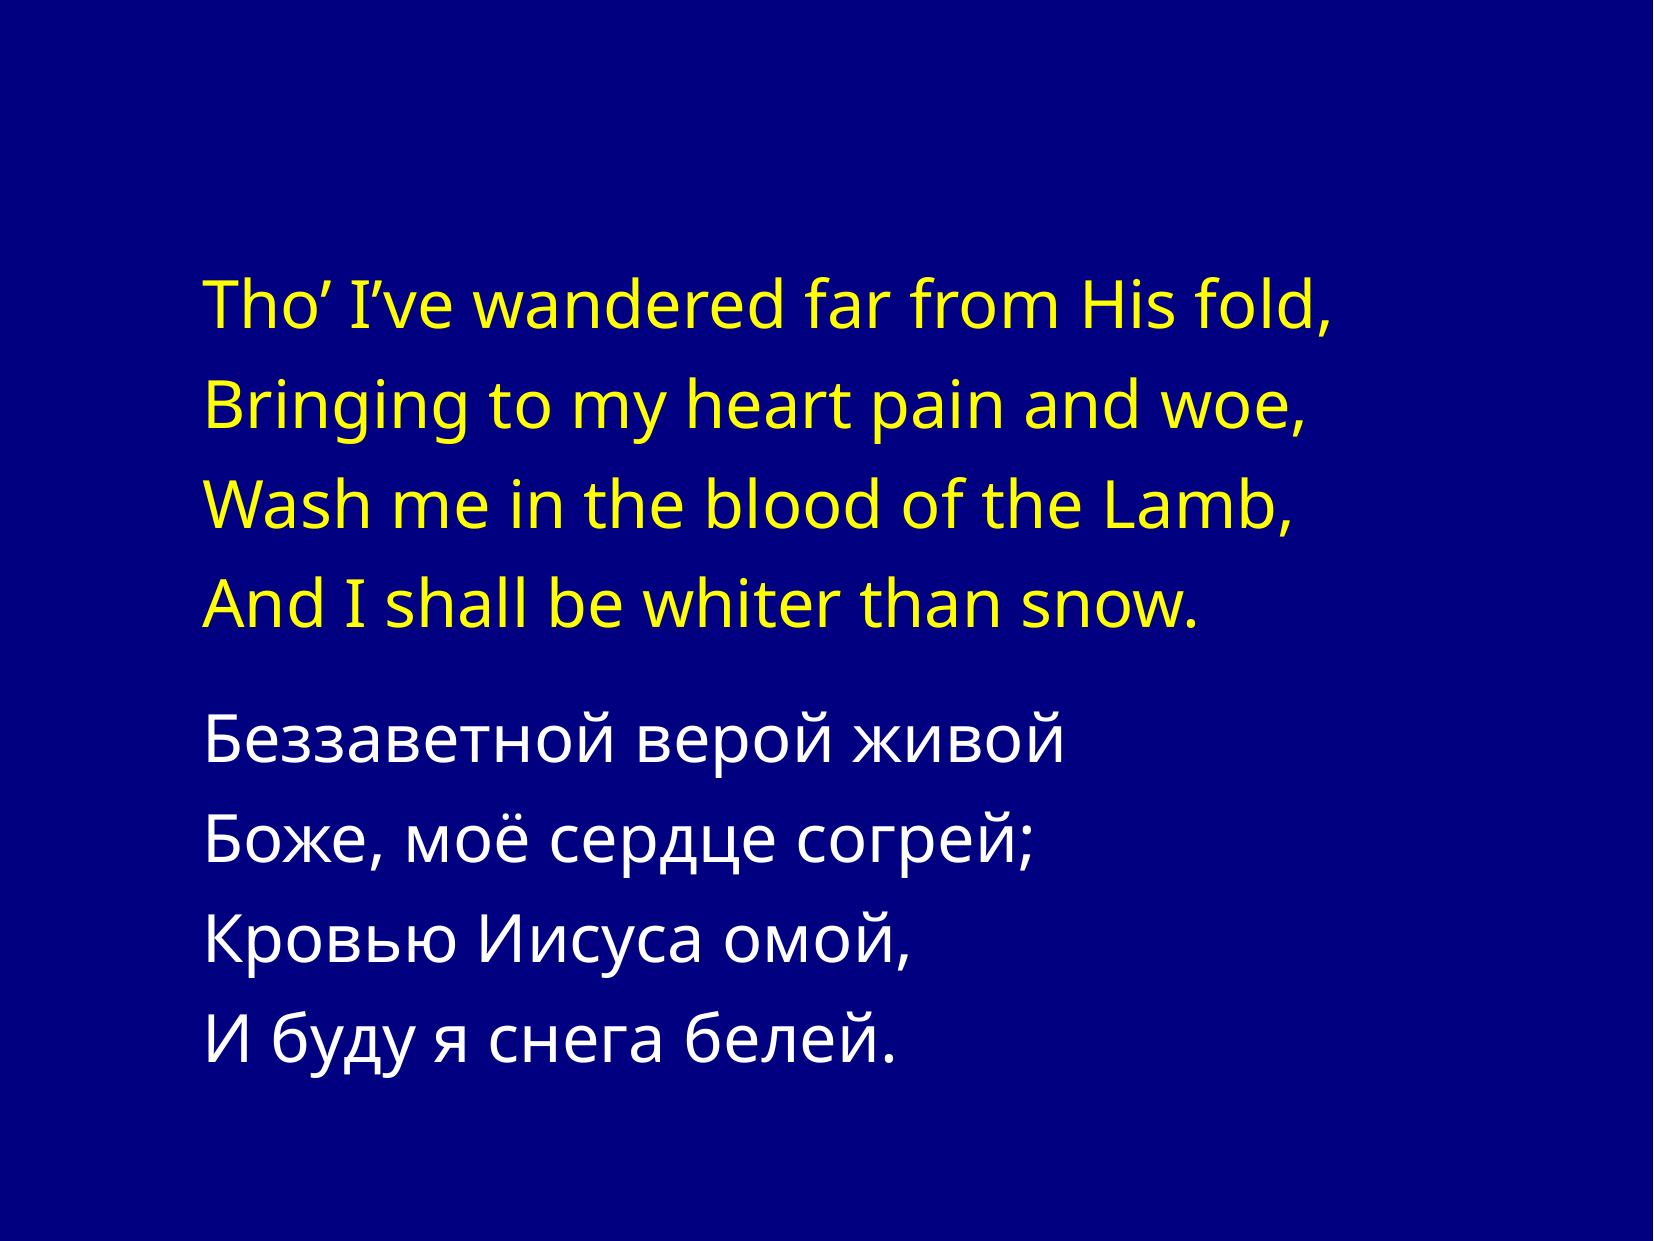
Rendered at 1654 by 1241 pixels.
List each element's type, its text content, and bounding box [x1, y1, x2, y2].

text_box Tho’ I’ve wandered far from His fold, Bringing to my heart pain and woe, Wash me in the blood of the Lamb, And I shall be whiter than snow. [75, 150, 1576, 638]
text_box Беззаветной верой живой Боже, моё сердце согрей; Кровью Иисуса омой, И буду я снега белей. [75, 675, 1576, 1163]
